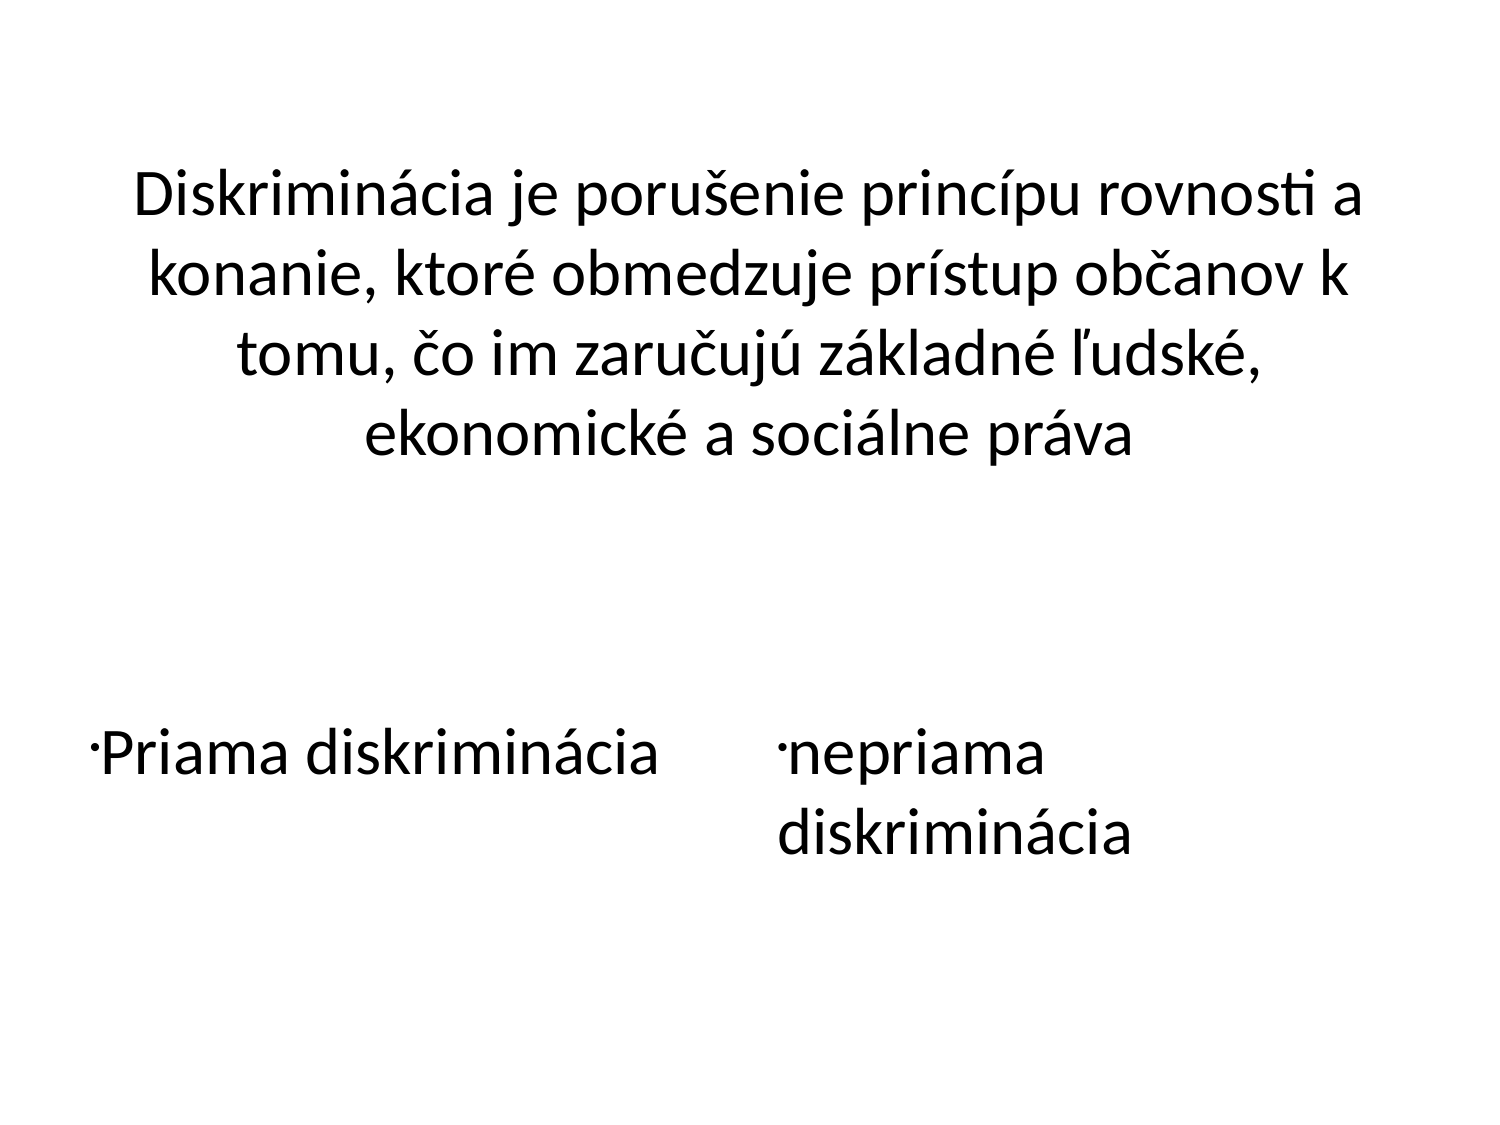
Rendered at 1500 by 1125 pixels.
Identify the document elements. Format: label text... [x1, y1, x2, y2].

list Priama diskriminácia [75, 262, 738, 1005]
title Diskriminácia je porušenie princípu rovnosti a konanie, ktoré obmedzuje prístup občanov k tomu, čo im zaručujú základné ľudské, ekonomické a sociálne práva [75, 141, 1425, 612]
list nepriama diskriminácia [762, 262, 1425, 1005]
